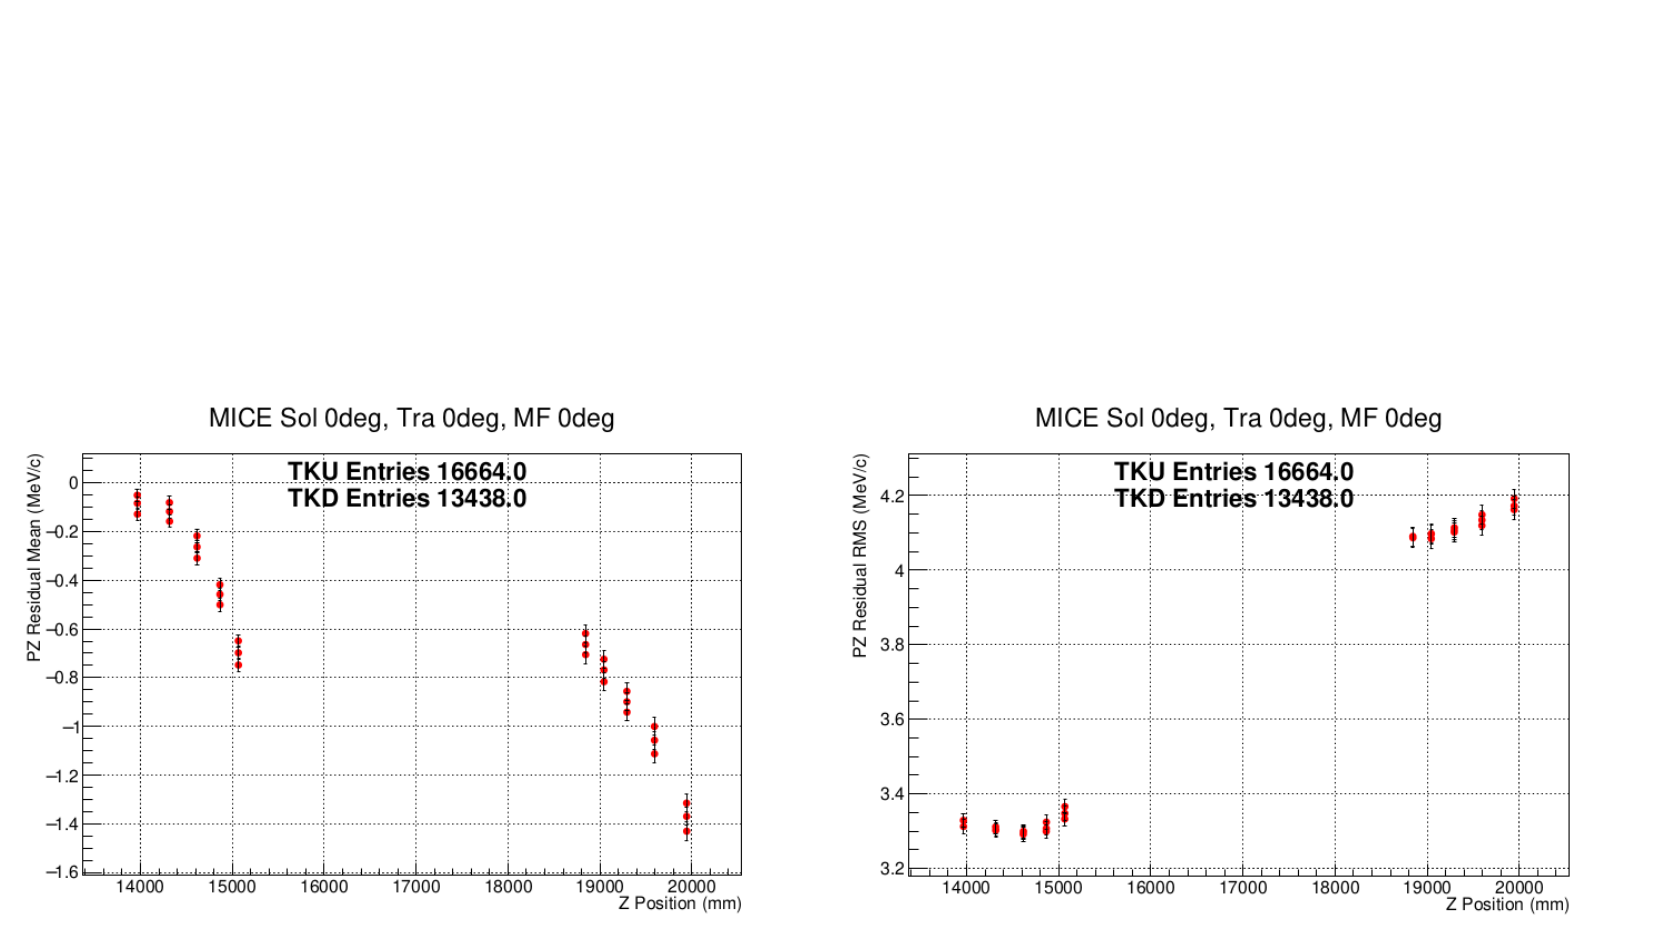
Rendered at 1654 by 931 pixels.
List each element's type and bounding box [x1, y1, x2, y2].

picture [828, 401, 1651, 928]
picture [0, 401, 822, 928]
